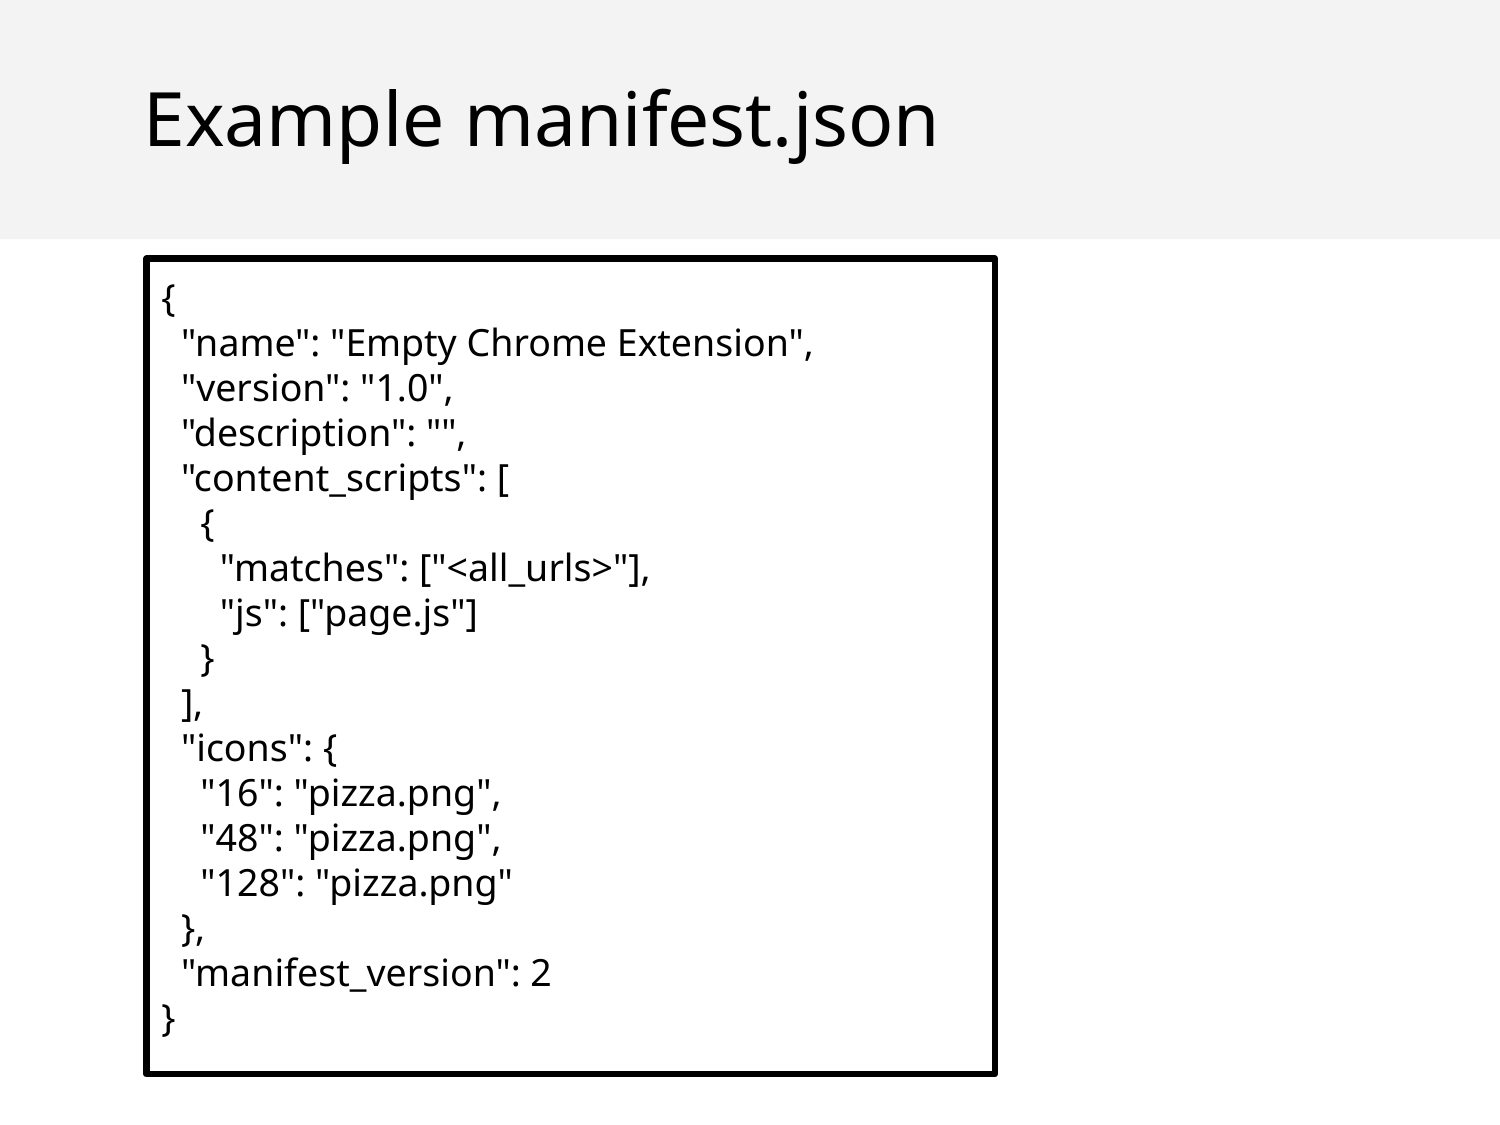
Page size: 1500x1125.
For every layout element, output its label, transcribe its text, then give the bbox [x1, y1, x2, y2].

title Example manifest.json [128, 56, 1372, 183]
text_box { "name": "Empty Chrome Extension", "version": "1.0", "description": "", "content_scripts": [ { "matches": ["<all_urls>"], "js": ["page.js"] } ], "icons": { "16": "pizza.png", "48": "pizza.png", "128": "pizza.png" }, "manifest_version": 2 } [146, 258, 995, 1075]
